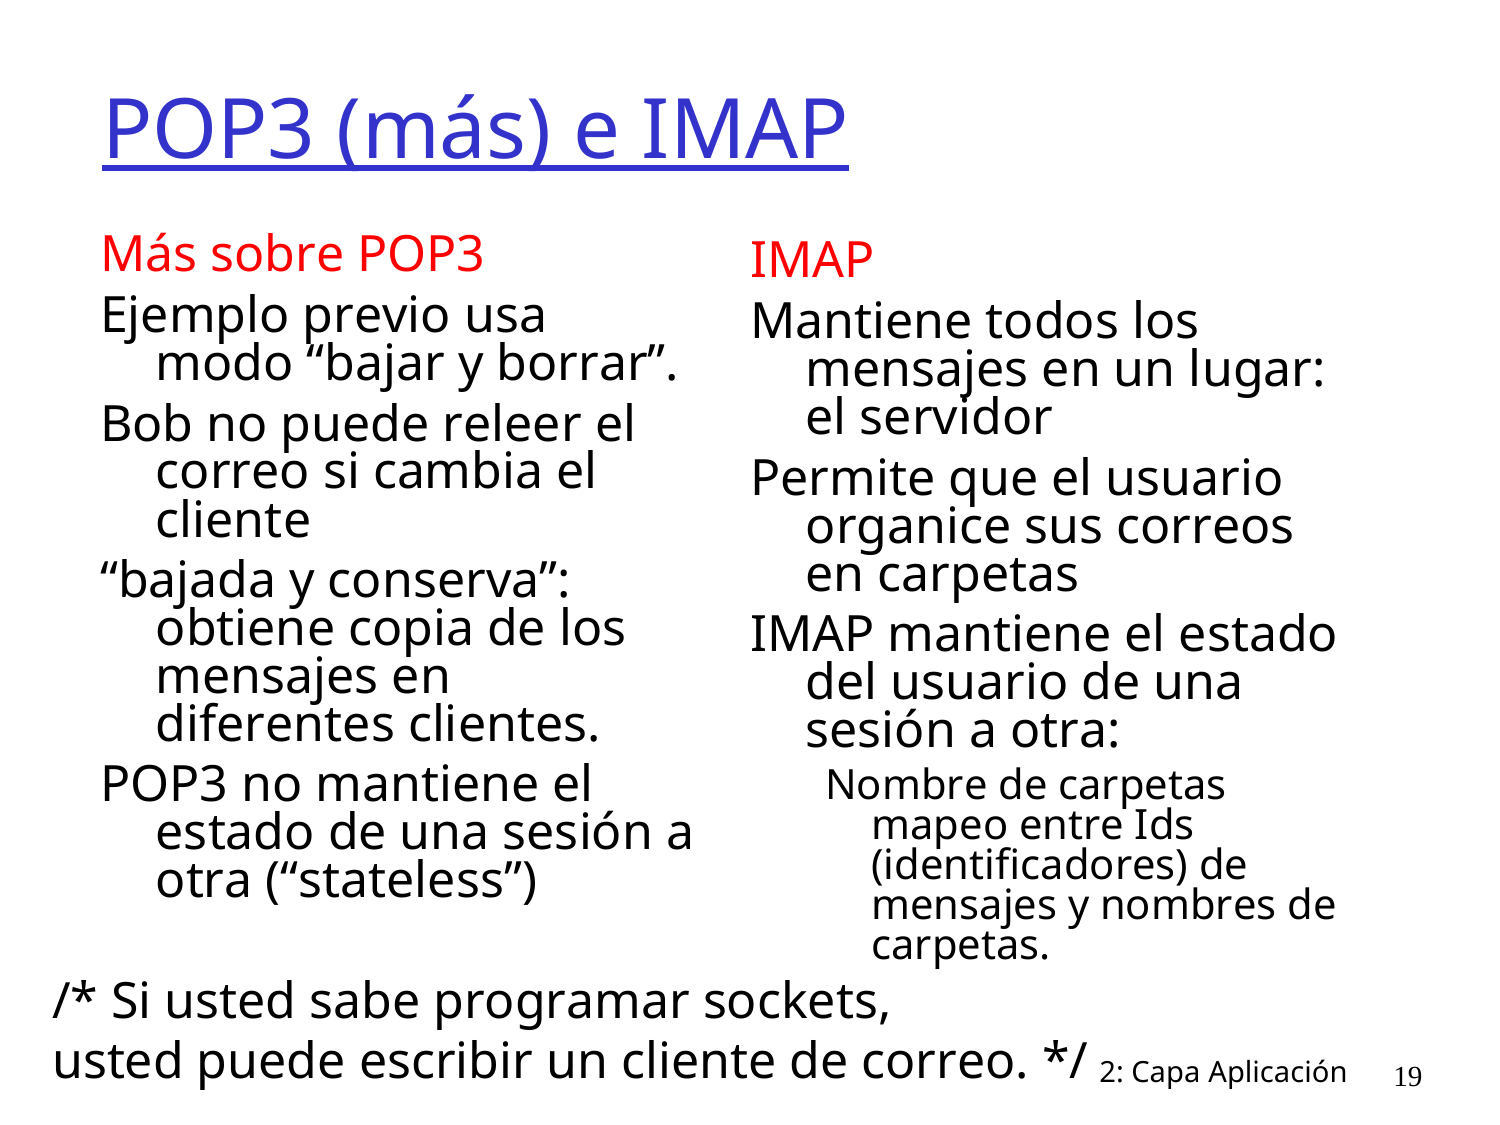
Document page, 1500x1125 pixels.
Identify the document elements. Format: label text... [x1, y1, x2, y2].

text_box IMAP Mantiene todos los mensajes en un lugar: el servidor Permite que el usuario organice sus correos en carpetas IMAP mantiene el estado del usuario de una sesión a otra: Nombre de carpetas mapeo entre Ids (identificadores) de mensajes y nombres de carpetas. [735, 226, 1361, 990]
text_box POP3 (más) e IMAP [87, 37, 1363, 225]
text_box Más sobre POP3 Ejemplo previo usa modo “bajar y borrar”. Bob no puede releer el correo si cambia el cliente “bajada y conserva”: obtiene copia de los mensajes en diferentes clientes. POP3 no mantiene el estado de una sesión a otra (“stateless”)‏ [85, 220, 711, 960]
text_box /* Si usted sabe programar sockets, usted puede escribir un cliente de correo. */ [37, 960, 1104, 1097]
